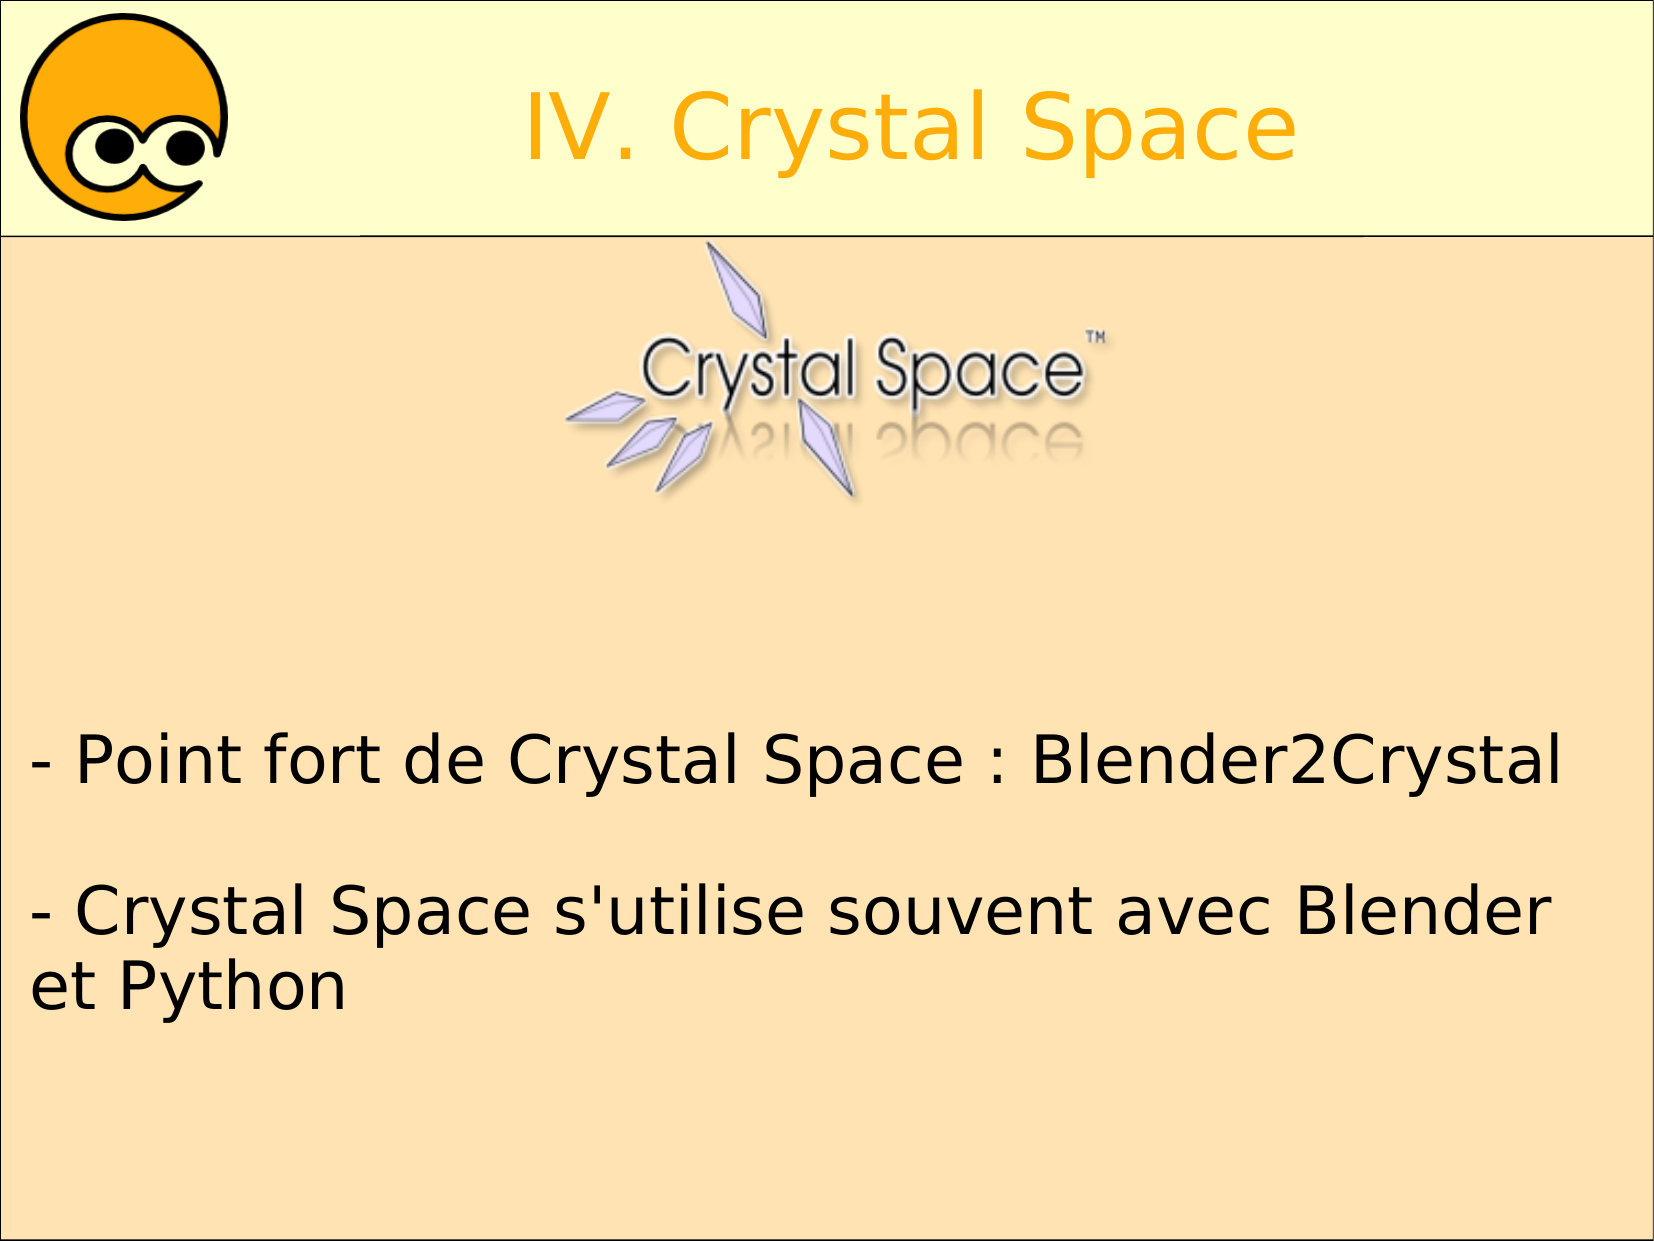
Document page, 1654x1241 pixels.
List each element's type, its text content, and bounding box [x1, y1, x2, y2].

text_box - Point fort de Crystal Space : Blender2Crystal - Crystal Space s'utilise souvent avec Blender et Python [29, 519, 1625, 1229]
title IV. Crystal Space [252, 28, 1571, 228]
picture [561, 236, 1123, 517]
picture [20, 13, 228, 221]
